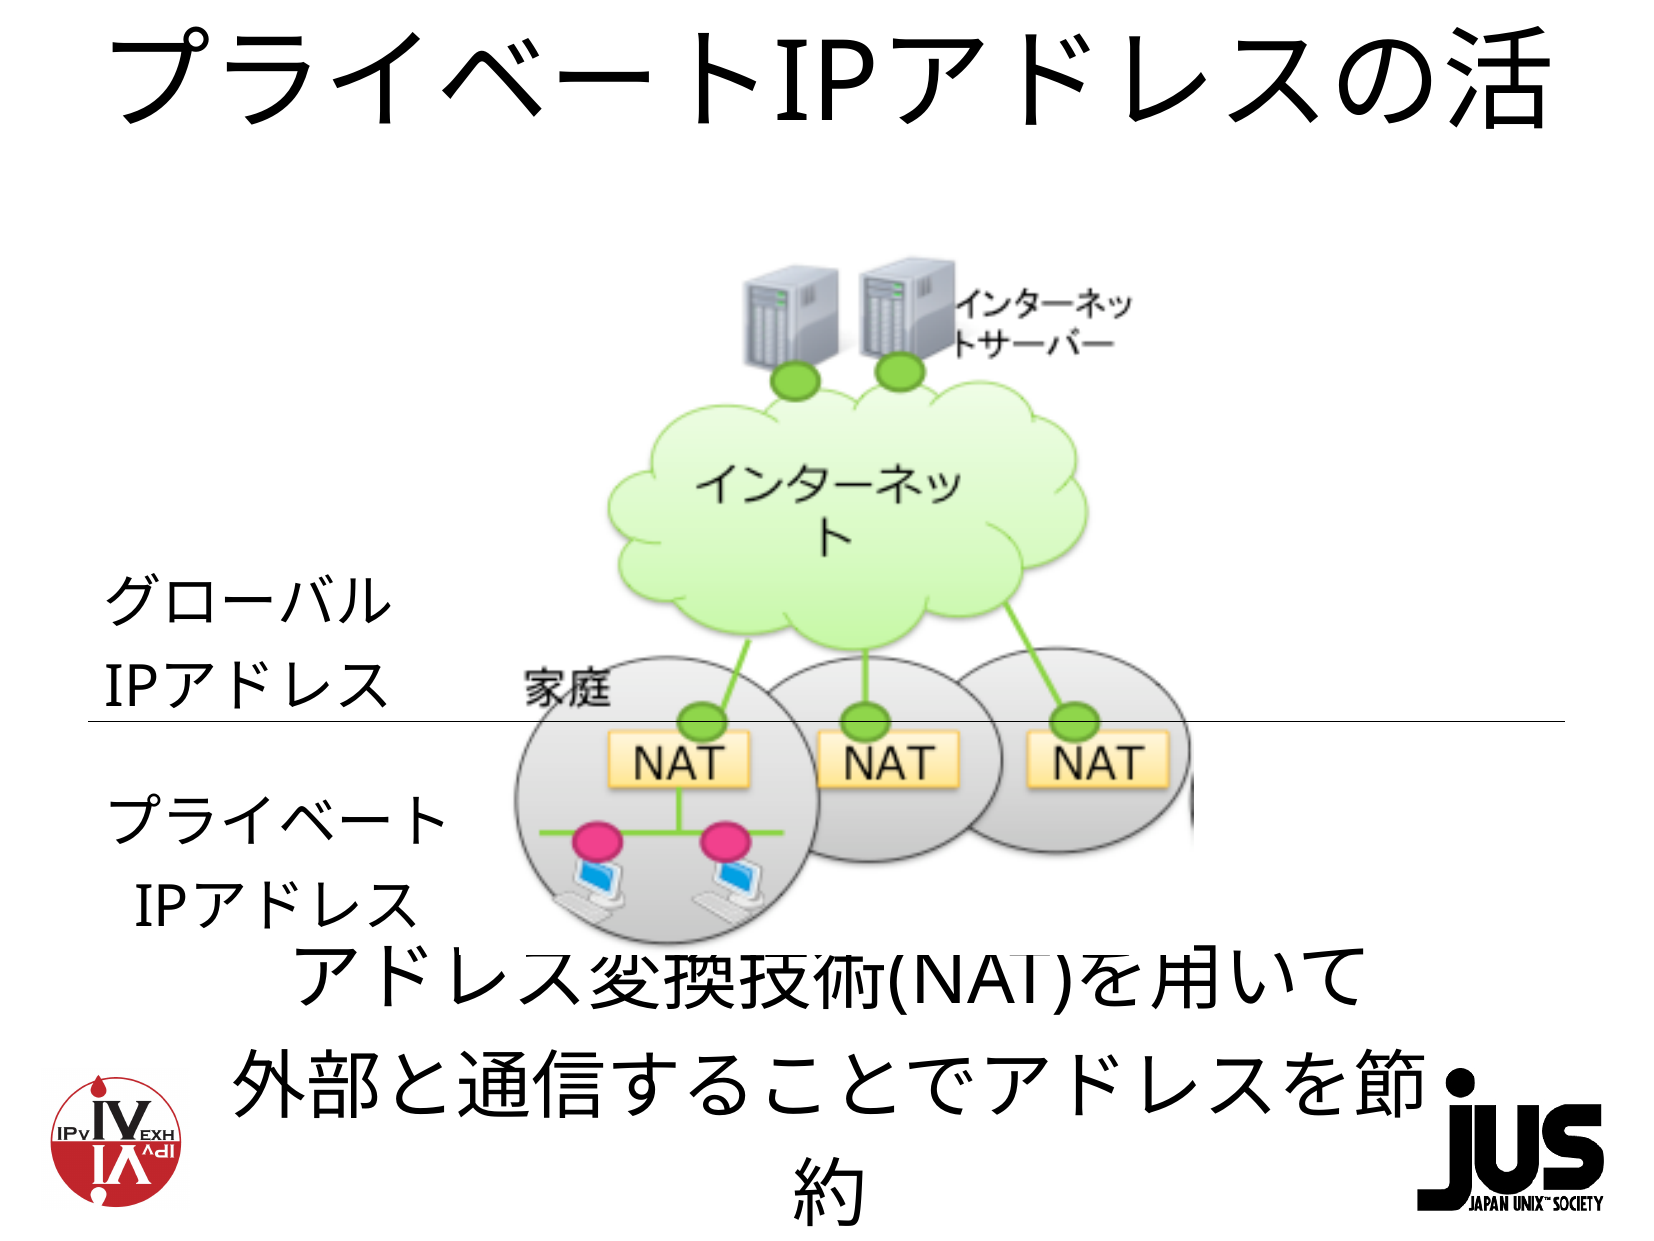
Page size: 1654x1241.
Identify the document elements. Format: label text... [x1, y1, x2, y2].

picture [459, 722, 1194, 955]
picture [1417, 1068, 1604, 1211]
text_box グローバル IPアドレス [88, 547, 392, 689]
subtitle アドレス変換技術(NAT)を用いて 外部と通信することでアドレスを節約 [209, 967, 1451, 1191]
title プライベートIPアドレスの活用 [82, 56, 1571, 250]
picture [459, 246, 1194, 721]
text_box プライベート IPアドレス [88, 767, 417, 909]
picture [41, 1068, 190, 1210]
